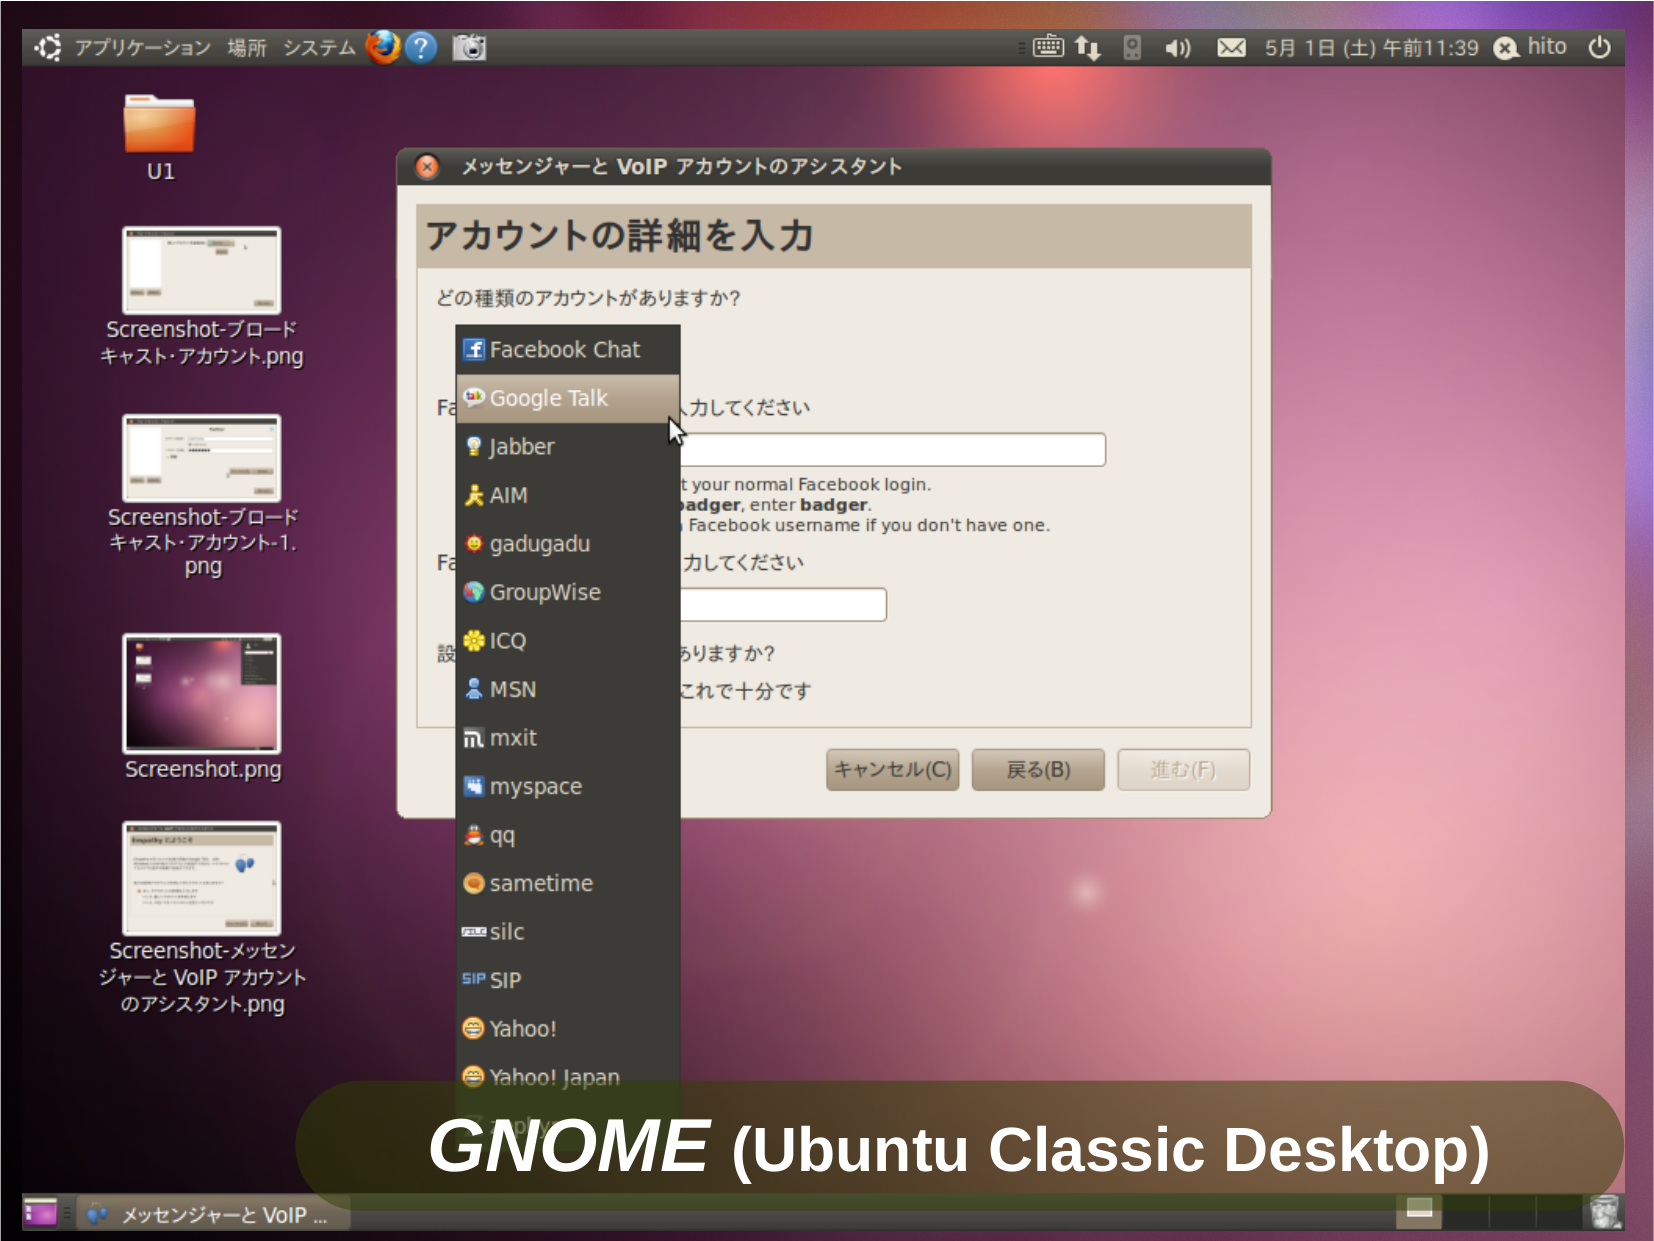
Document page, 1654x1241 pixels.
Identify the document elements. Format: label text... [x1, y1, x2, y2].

text_box GNOME (Ubuntu Classic Desktop) [295, 1080, 1625, 1211]
picture [0, 1, 1654, 1241]
